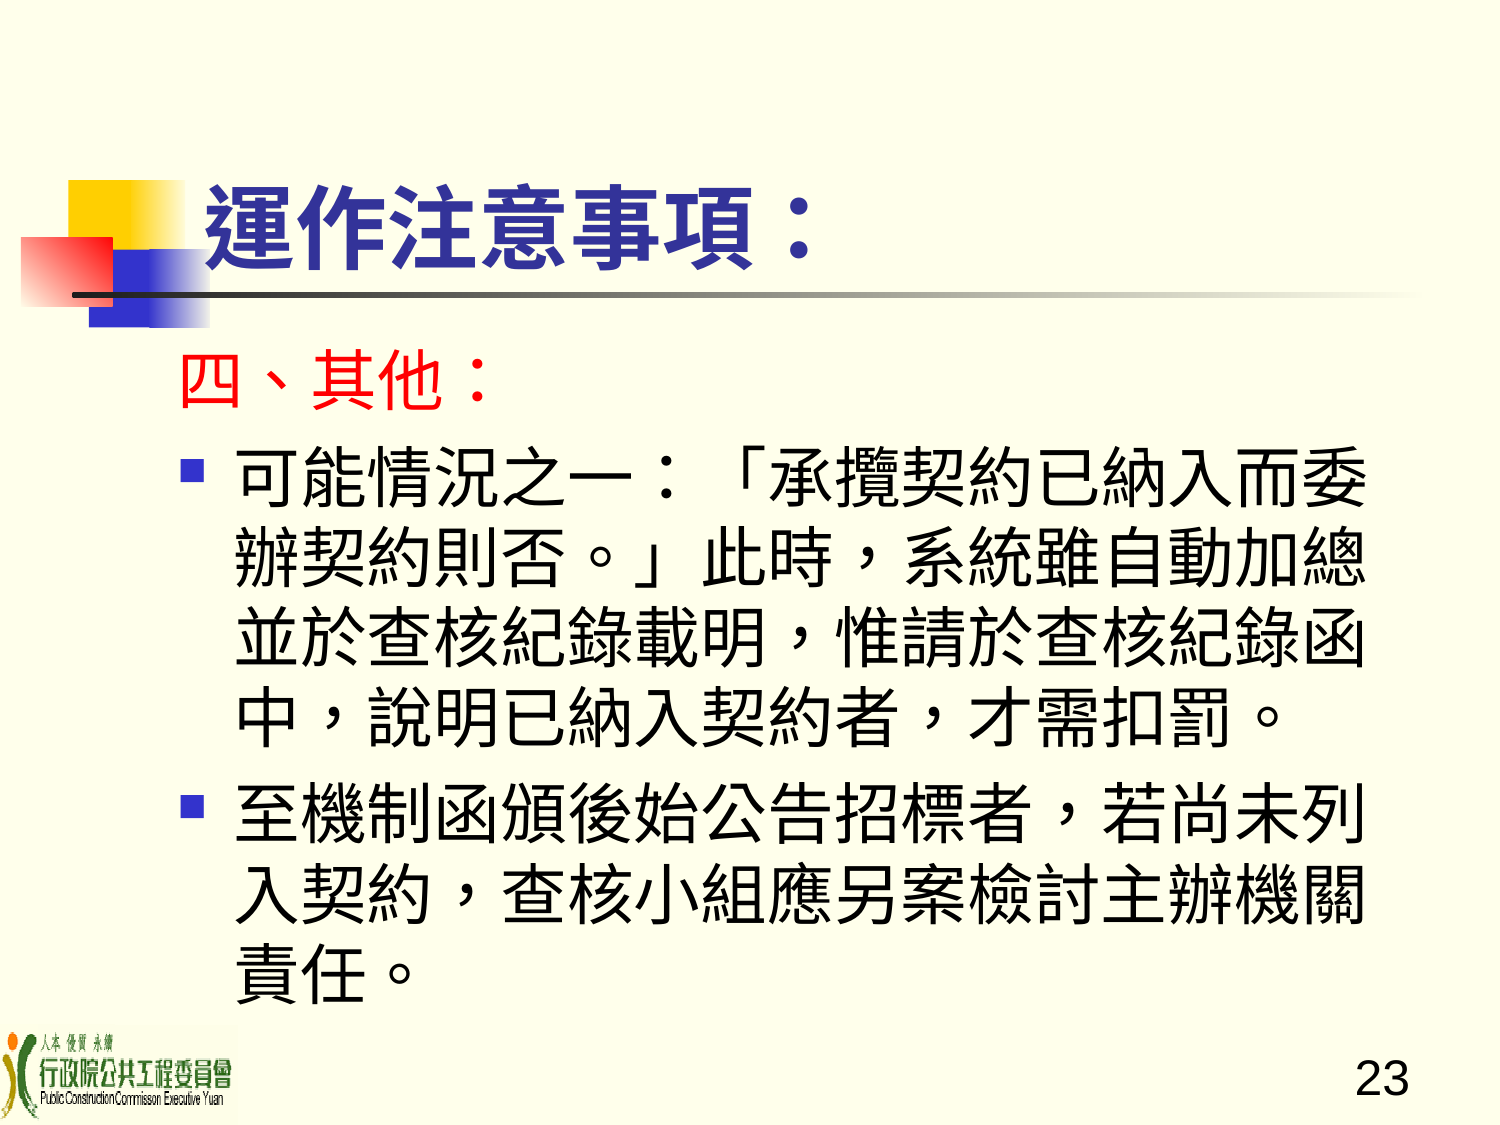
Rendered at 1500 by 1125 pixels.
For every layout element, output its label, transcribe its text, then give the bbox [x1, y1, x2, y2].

picture [0, 1024, 162, 1125]
list 四、其他： 可能情況之一：「承攬契約已納入而委辦契約則否。」此時，系統雖自動加總並於查核紀錄載明，惟請於查核紀錄函中，說明已納入契約者，才需扣罰。 至機制函頒後始公告招標者，若尚未列入契約，查核小組應另案檢討主辦機關責任。 [162, 330, 1438, 1125]
title 運作注意事項： [188, 101, 1468, 289]
